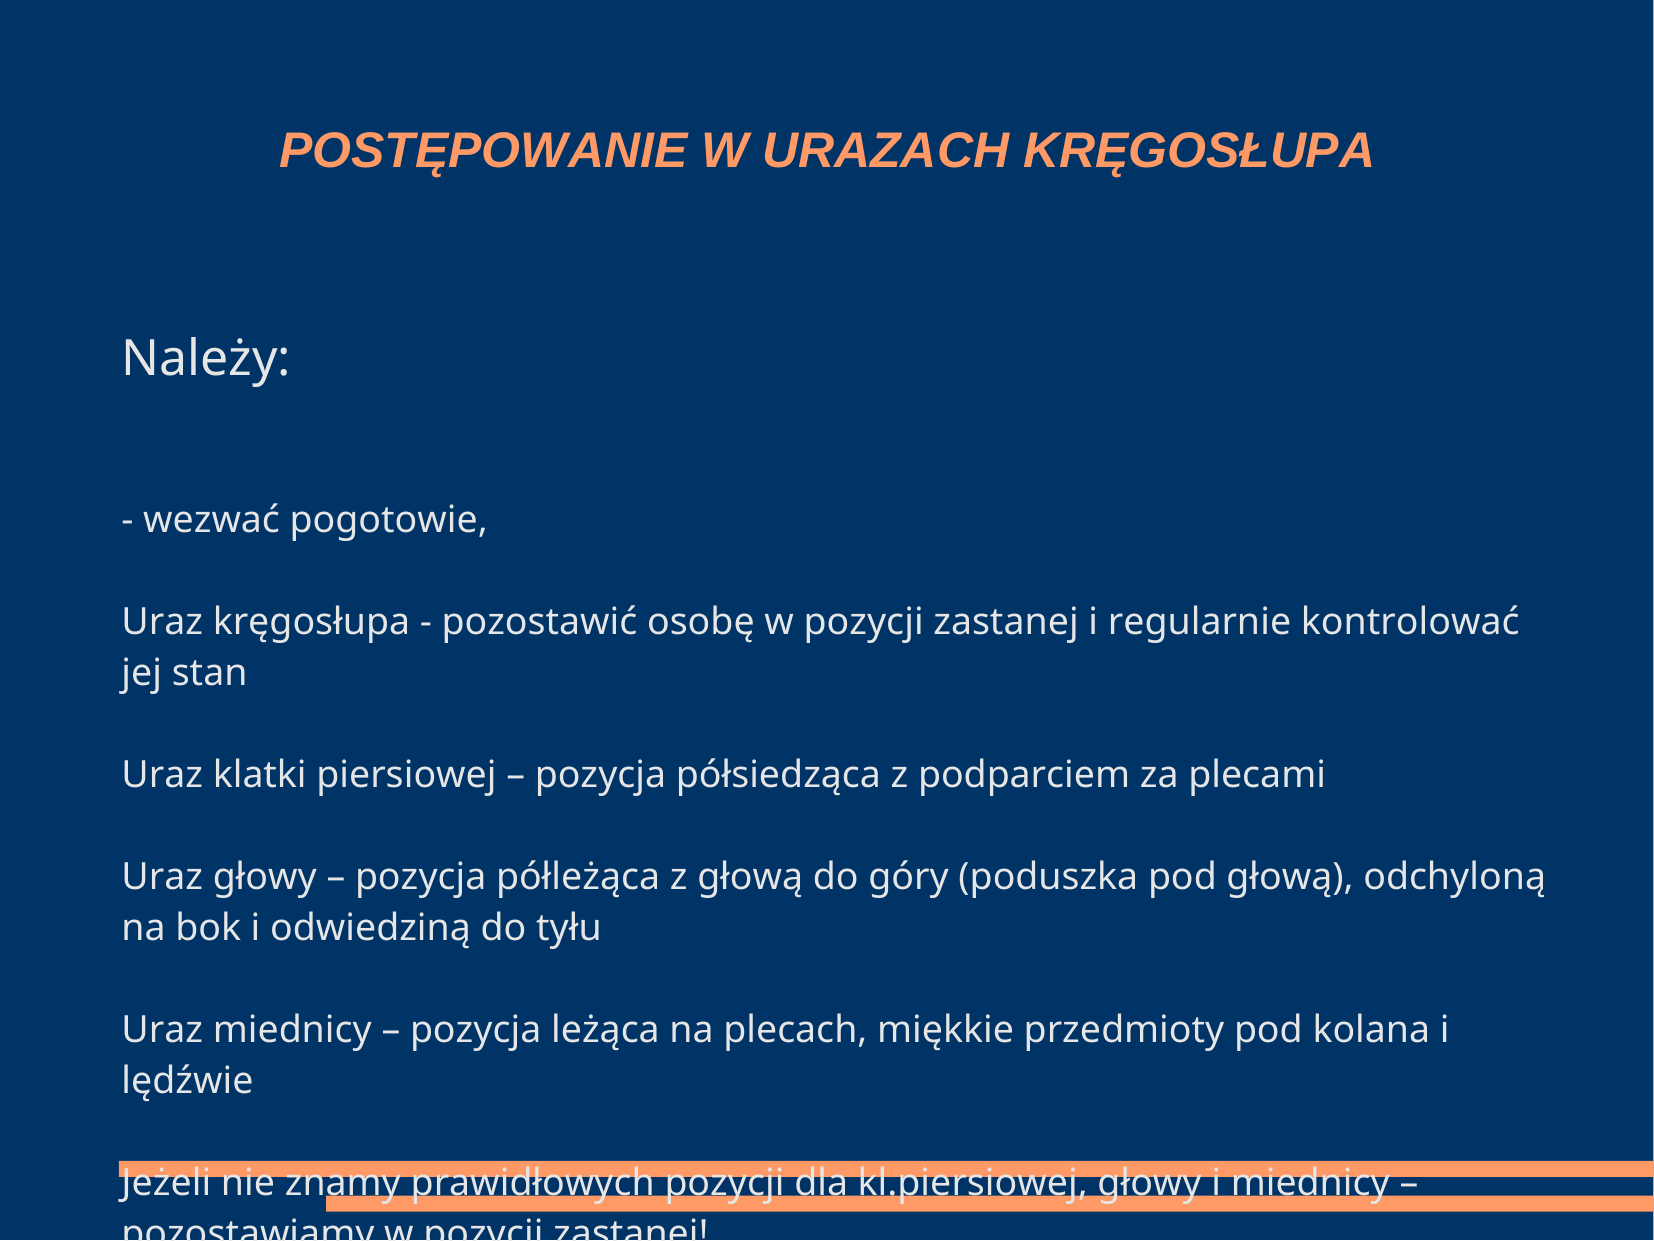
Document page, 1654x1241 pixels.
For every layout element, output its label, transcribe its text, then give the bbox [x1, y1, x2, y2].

list Należy: - wezwać pogotowie, Uraz kręgosłupa - pozostawić osobę w pozycji zastanej i regularnie kontrolować jej stan Uraz klatki piersiowej – pozycja półsiedząca z podparciem za plecami Uraz głowy – pozycja półleżąca z głową do góry (poduszka pod głową), odchyloną na bok i odwiedziną do tyłu Uraz miednicy – pozycja leżąca na plecach, miękkie przedmioty pod kolana i lędźwie Jeżeli nie znamy prawidłowych pozycji dla kl.piersiowej, głowy i miednicy – pozostawiamy w pozycji zastanej! [121, 322, 1561, 1241]
title POSTĘPOWANIE W URAZACH KRĘGOSŁUPA [121, 46, 1534, 254]
